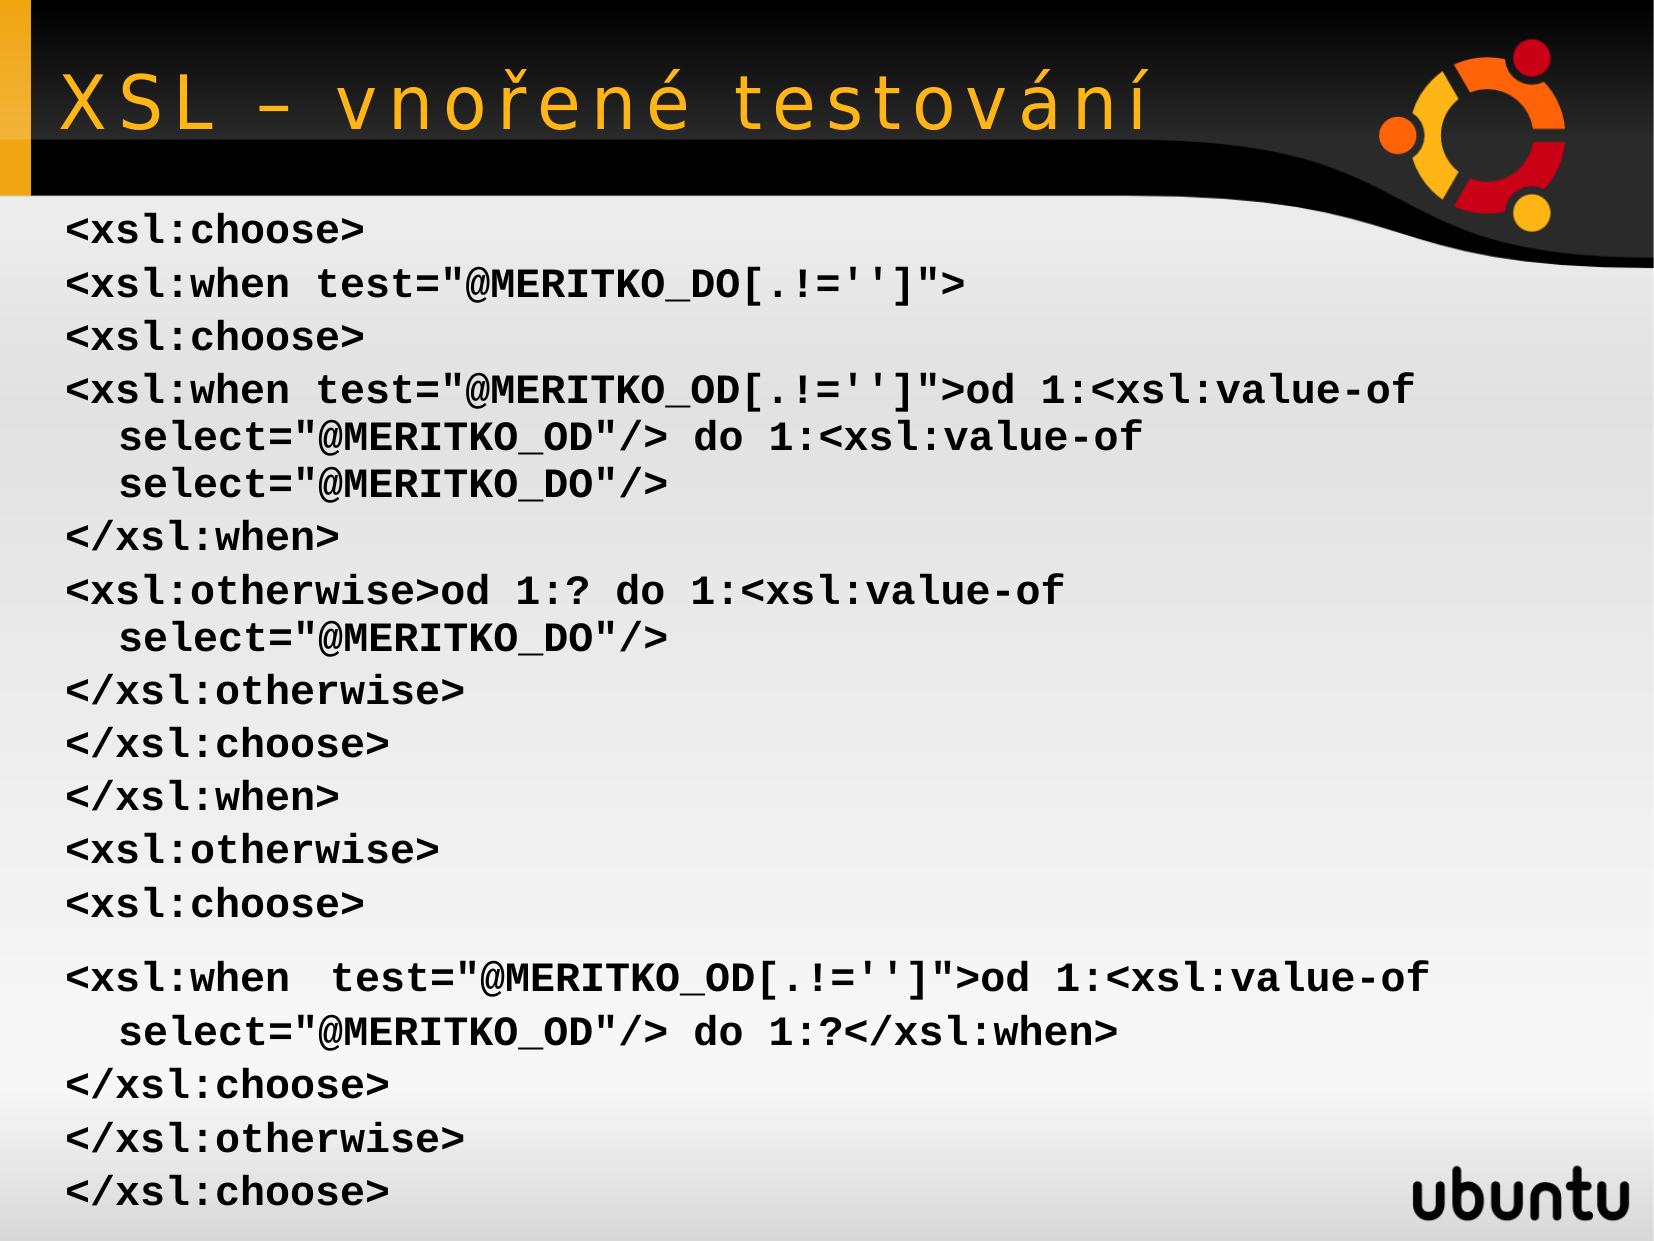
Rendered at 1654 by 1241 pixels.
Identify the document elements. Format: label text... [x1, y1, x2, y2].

picture [0, 0, 1654, 1241]
list <xsl:choose> <xsl:when test="@MERITKO_DO[.!='']"> <xsl:choose> <xsl:when test="@MERITKO_OD[.!='']">od 1:<xsl:value-of select="@MERITKO_OD"/> do 1:<xsl:value-of select="@MERITKO_DO"/> </xsl:when> <xsl:otherwise>od 1:? do 1:<xsl:value-of select="@MERITKO_DO"/> </xsl:otherwise> </xsl:choose> </xsl:when> <xsl:otherwise> <xsl:choose> <xsl:when test="@MERITKO_OD[.!='']">od 1:<xsl:value-of select="@MERITKO_OD"/> do 1:?</xsl:when> </xsl:choose> </xsl:otherwise> </xsl:choose> [47, 209, 1536, 1241]
title XSL – vnořené testování [59, 29, 1270, 178]
